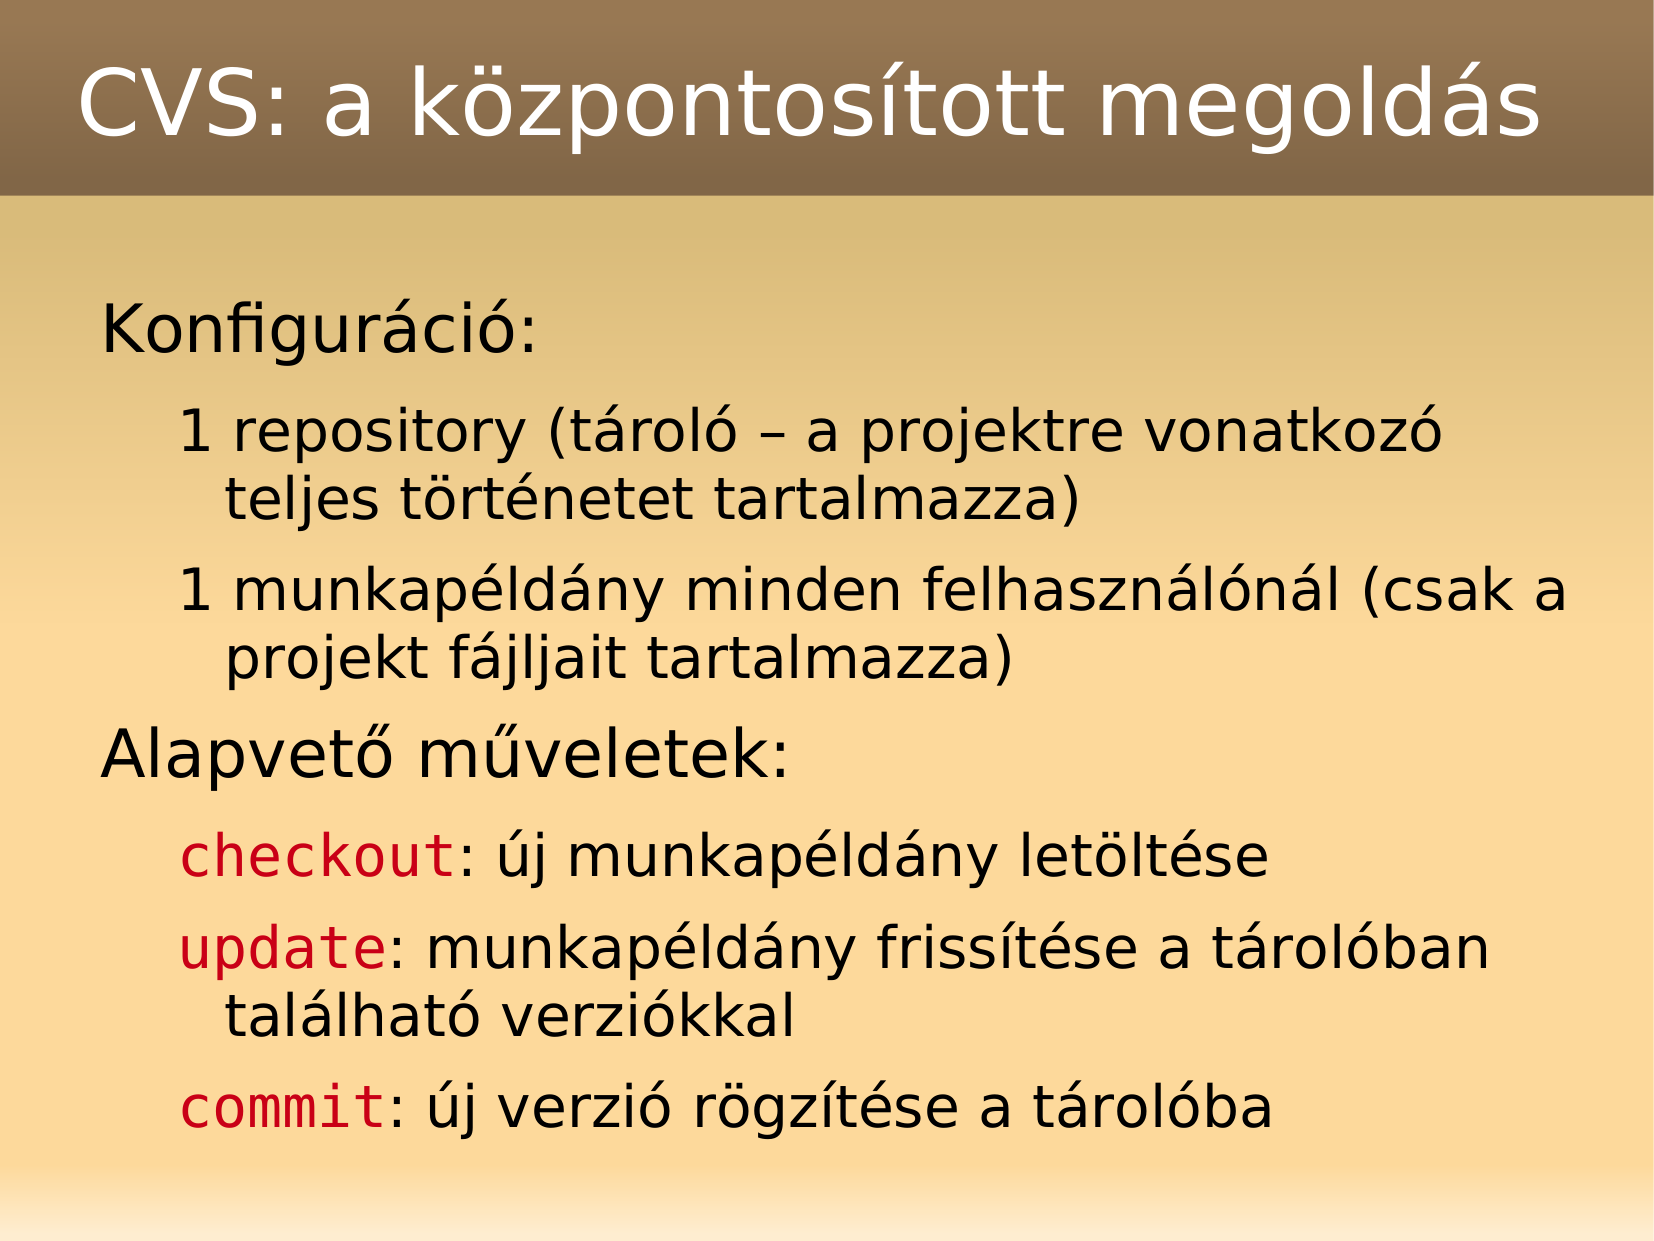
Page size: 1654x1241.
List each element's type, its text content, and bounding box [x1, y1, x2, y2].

picture [0, 0, 1654, 1241]
title CVS: a központosított megoldás [76, 7, 1565, 200]
list Konfiguráció: 1 repository (tároló – a projektre vonatkozó teljes történetet tartalmazza) 1 munkapéldány minden felhasználónál (csak a projekt fájljait tartalmazza) Alapvető műveletek: checkout: új munkapéldány letöltése update: munkapéldány frissítése a tárolóban található verziókkal commit: új verzió rögzítése a tárolóba [82, 290, 1571, 1142]
